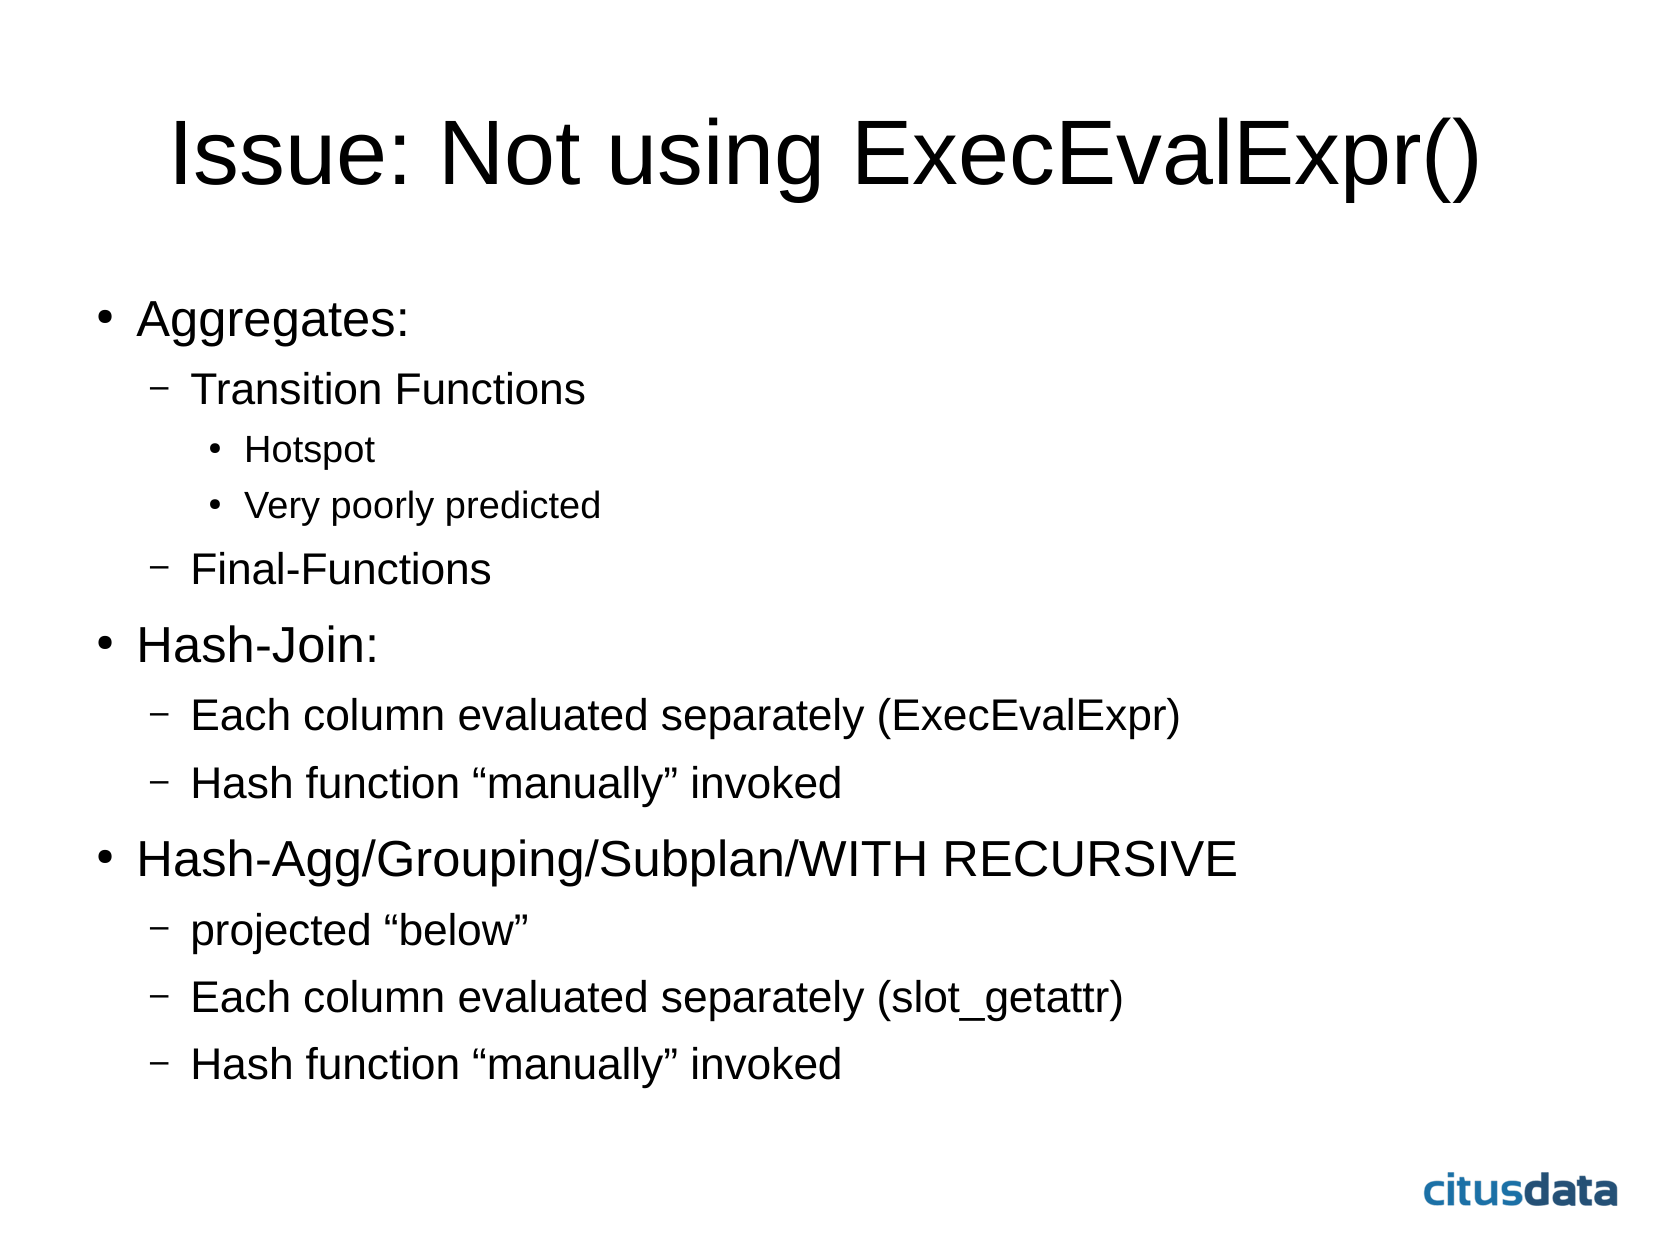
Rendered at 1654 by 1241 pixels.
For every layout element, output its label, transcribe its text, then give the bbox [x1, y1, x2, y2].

picture [1420, 1167, 1622, 1209]
list Aggregates: Transition Functions Hotspot Very poorly predicted Final-Functions Hash-Join: Each column evaluated separately (ExecEvalExpr) Hash function “manually” invoked Hash-Agg/Grouping/Subplan/WITH RECURSIVE projected “below” Each column evaluated separately (slot_getattr) Hash function “manually” invoked [82, 290, 1571, 1096]
title Issue: Not using ExecEvalExpr() [82, 49, 1571, 257]
